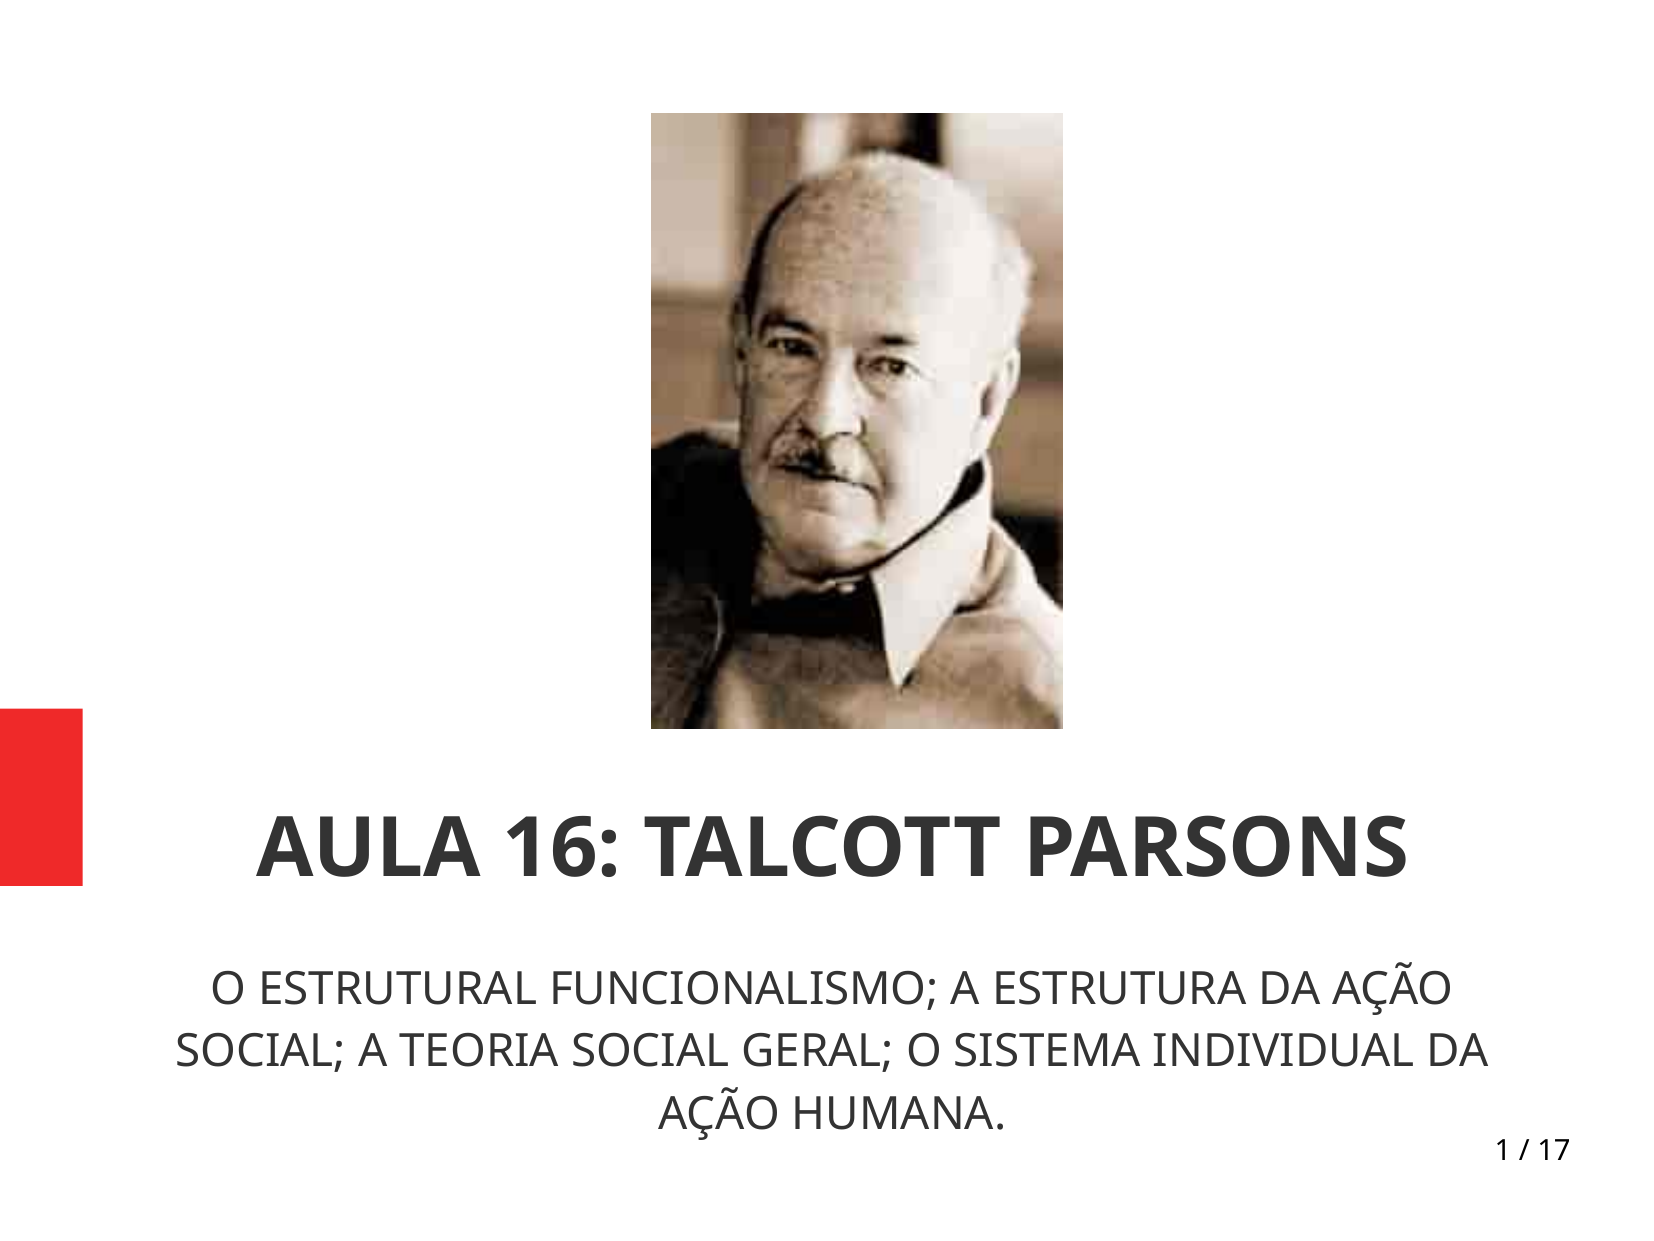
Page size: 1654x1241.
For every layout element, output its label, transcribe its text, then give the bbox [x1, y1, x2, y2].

title AULA 16: TALCOTT PARSONS [129, 708, 1536, 932]
picture [651, 113, 1063, 729]
subtitle O ESTRUTURAL FUNCIONALISMO; A ESTRUTURA DA AÇÃO SOCIAL; A TEORIA SOCIAL GERAL; O SISTEMA INDIVIDUAL DA AÇÃO HUMANA. [129, 932, 1536, 1166]
